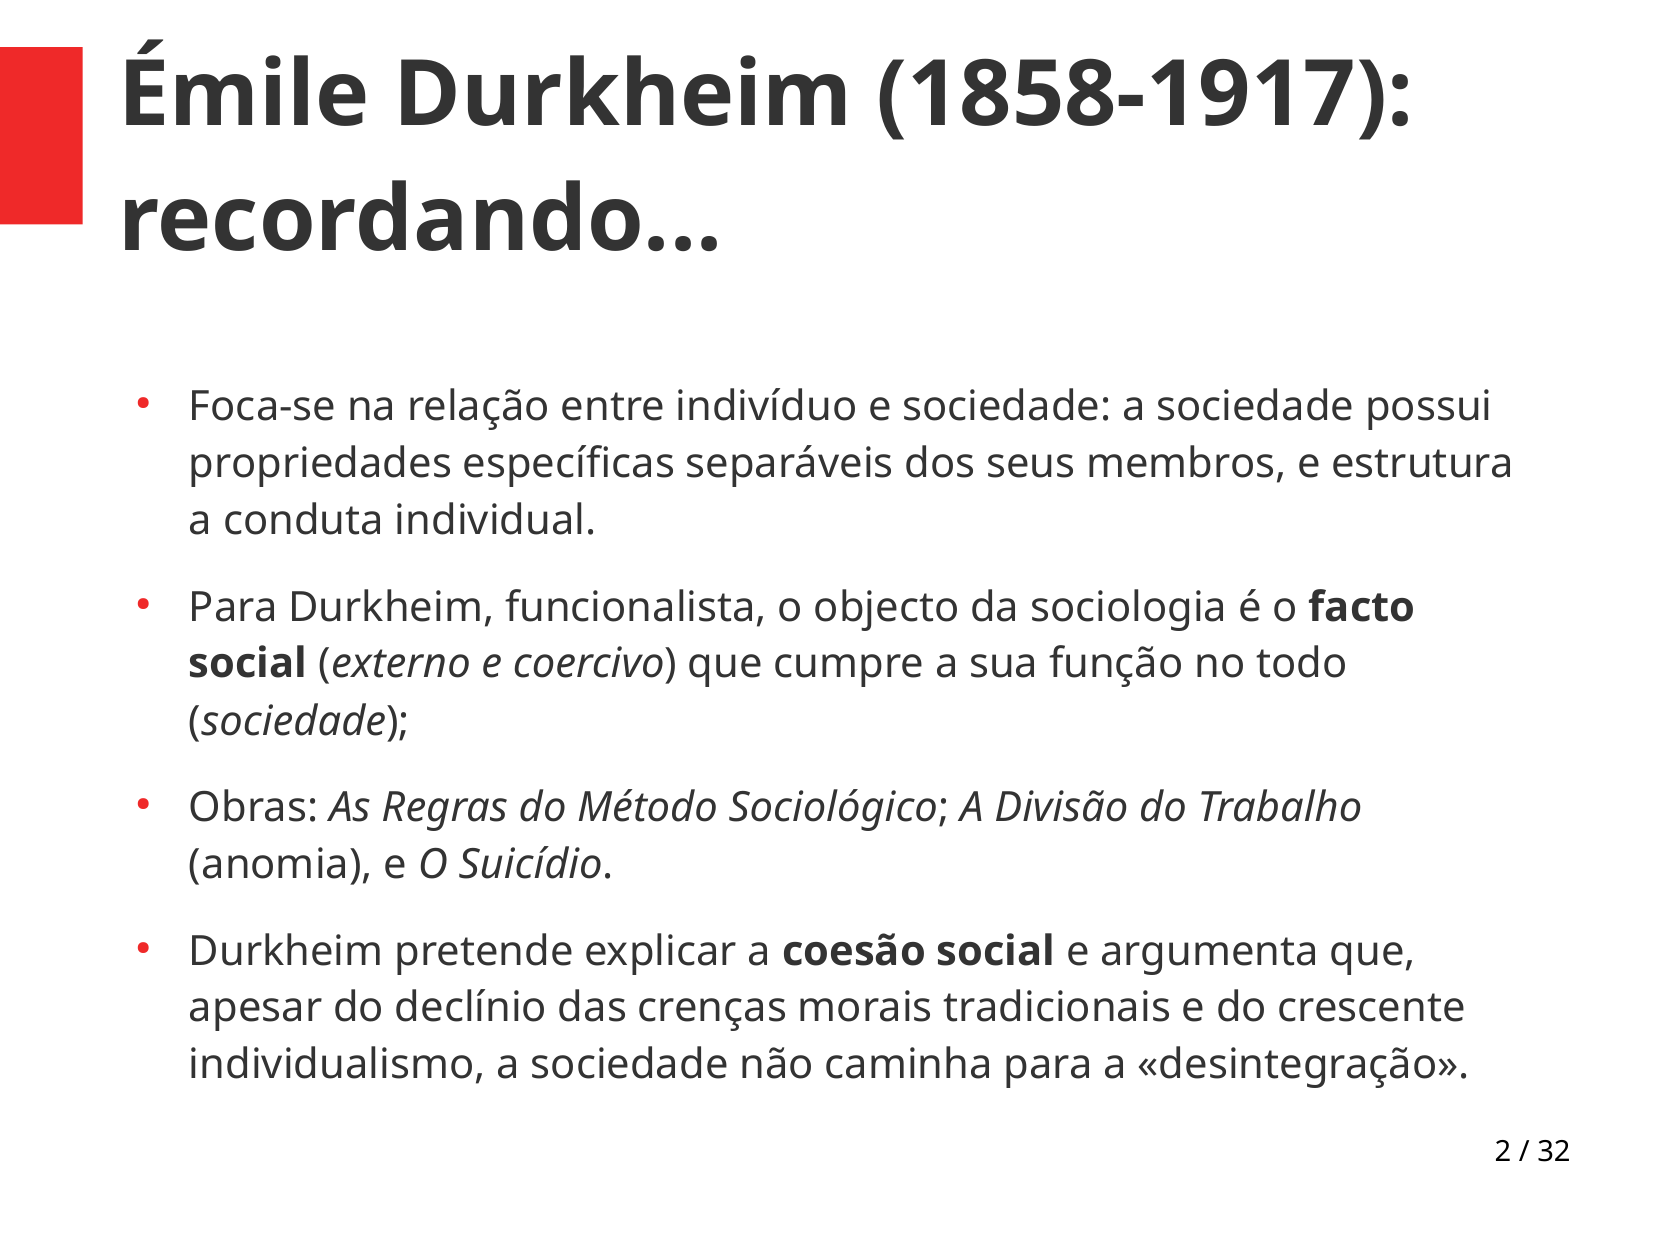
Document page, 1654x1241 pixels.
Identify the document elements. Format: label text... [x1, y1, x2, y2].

list Foca-se na relação entre indivíduo e sociedade: a sociedade possui propriedades específicas separáveis dos seus membros, e estrutura a conduta individual. Para Durkheim, funcionalista, o objecto da sociologia é o facto social (externo e coercivo) que cumpre a sua função no todo (sociedade); Obras: As Regras do Método Sociológico; A Divisão do Trabalho (anomia), e O Suicídio. Durkheim pretende explicar a coesão social e argumenta que, apesar do declínio das crenças morais tradicionais e do crescente individualismo, a sociedade não caminha para a «desintegração». [118, 289, 1536, 1009]
title Émile Durkheim (1858-1917): recordando... [118, 45, 1571, 260]
